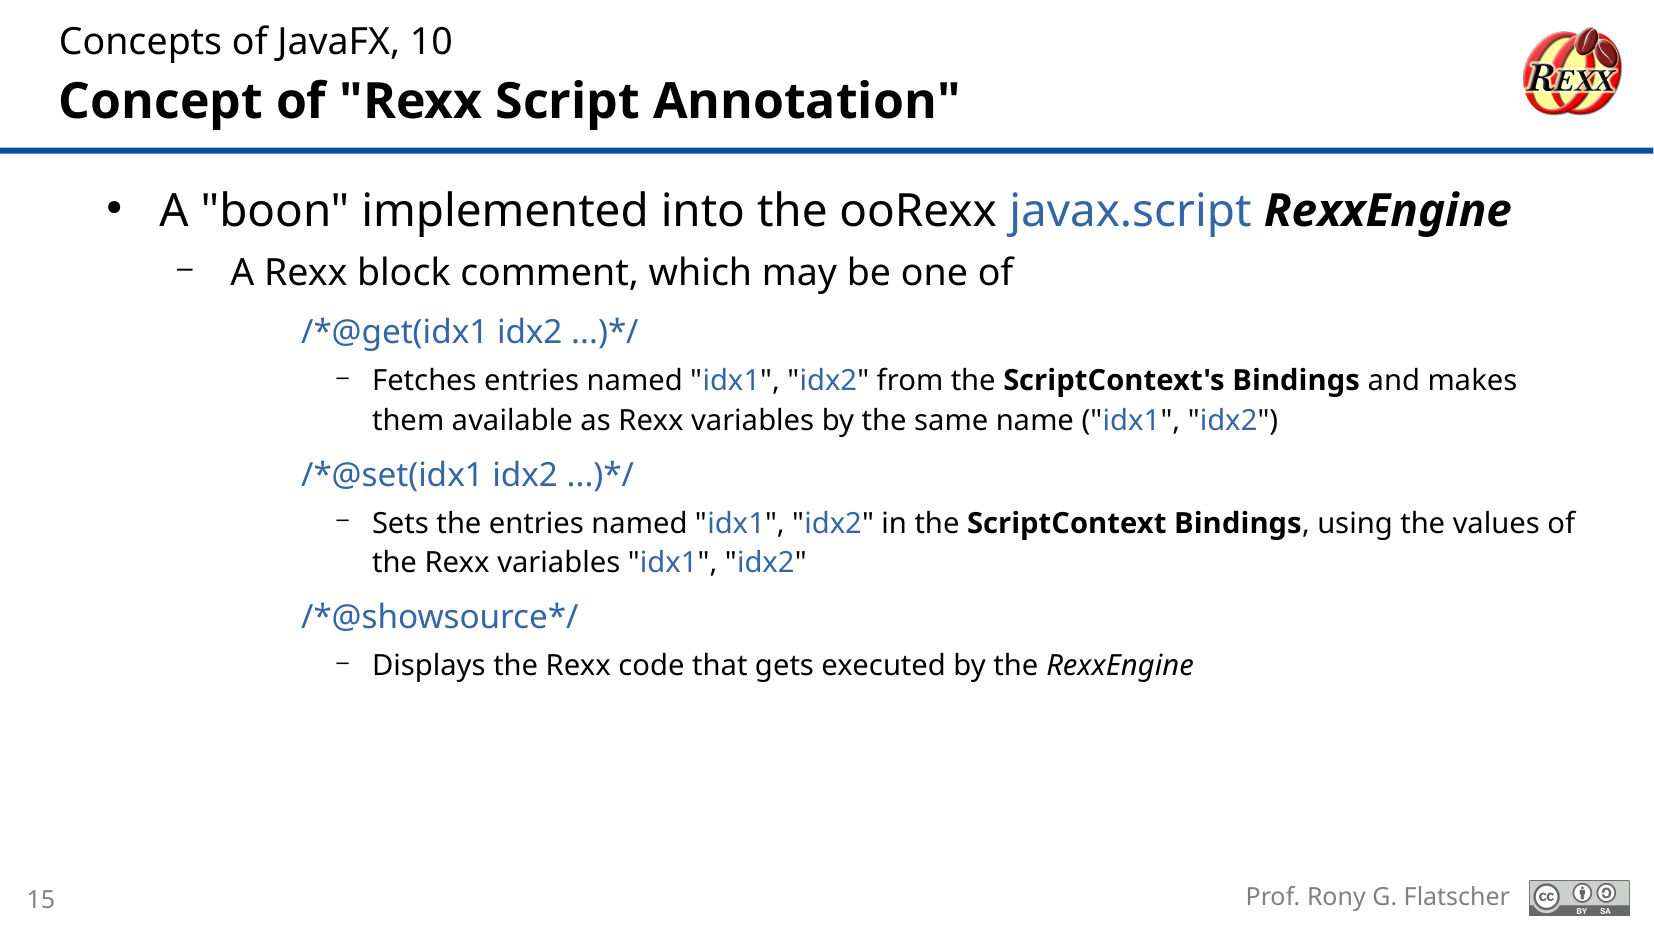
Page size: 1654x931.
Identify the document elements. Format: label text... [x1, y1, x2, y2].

list A "boon" implemented into the ooRexx javax.script RexxEngine A Rexx block comment, which may be one of /*@get(idx1 idx2 ...)*/ Fetches entries named "idx1", "idx2" from the ScriptContext's Bindings and makes them available as Rexx variables by the same name ("idx1", "idx2") /*@set(idx1 idx2 ...)*/ Sets the entries named "idx1", "idx2" in the ScriptContext Bindings, using the values of the Rexx variables "idx1", "idx2" /*@showsource*/ Displays the Rexx code that gets executed by the RexxEngine [88, 177, 1577, 857]
title Concepts of JavaFX, 10 Concept of "Rexx Script Annotation" [0, 0, 1625, 148]
